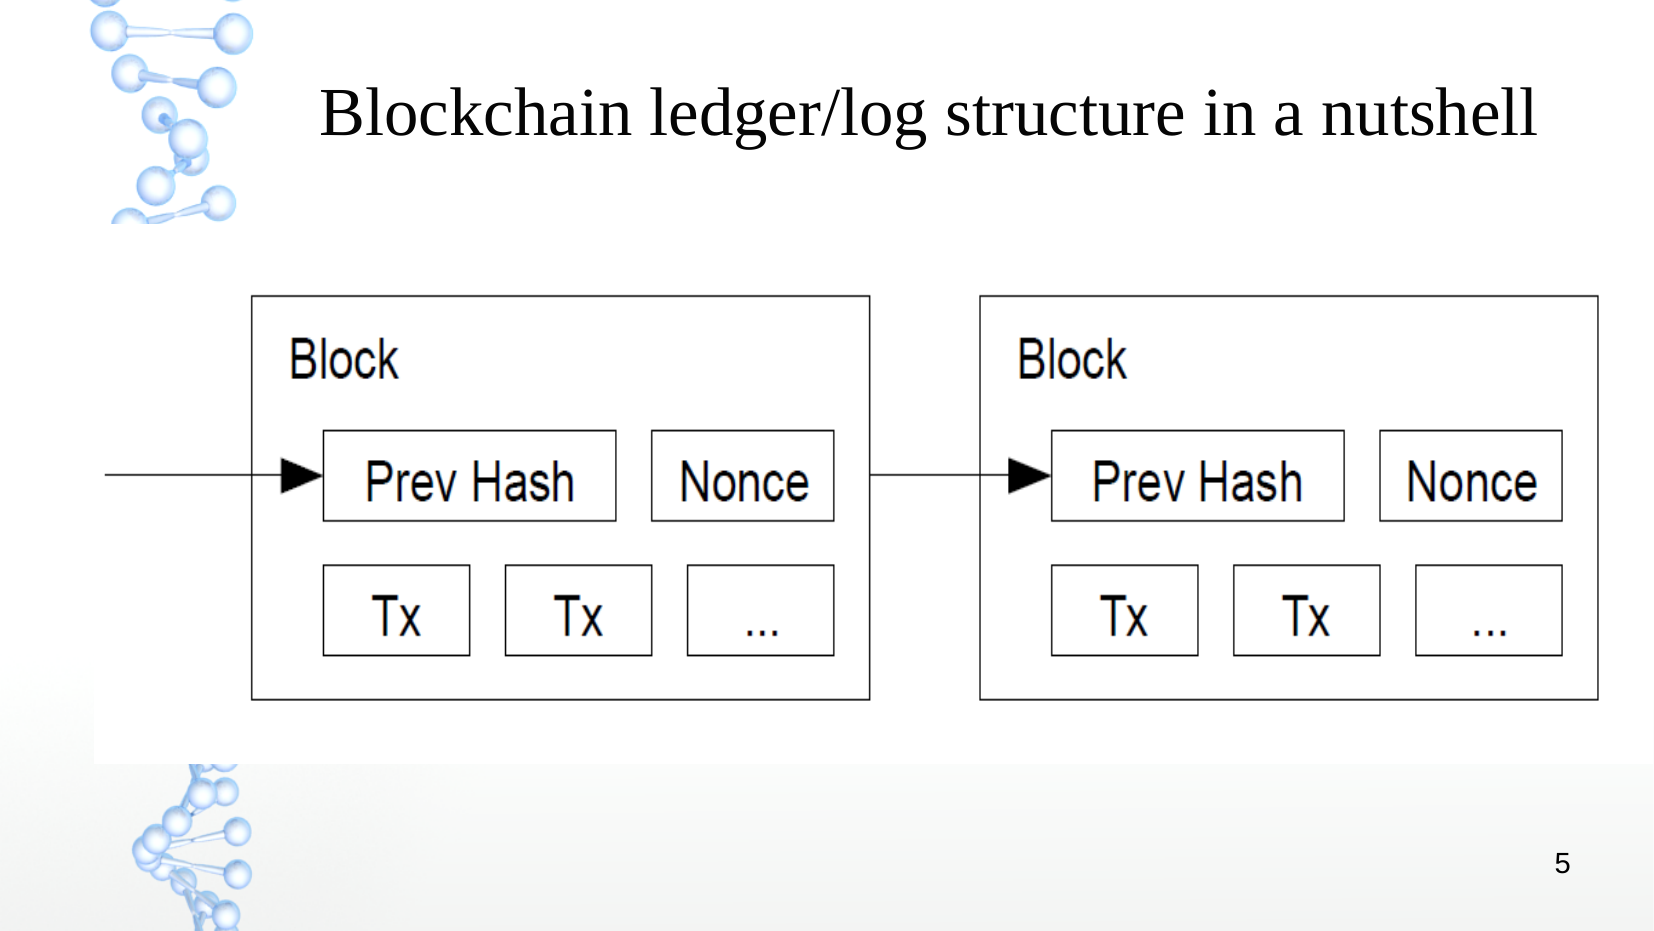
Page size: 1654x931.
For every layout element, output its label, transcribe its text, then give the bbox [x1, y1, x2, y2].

title Blockchain ledger/log structure in a nutshell [265, 35, 1595, 189]
picture [0, 0, 1654, 931]
